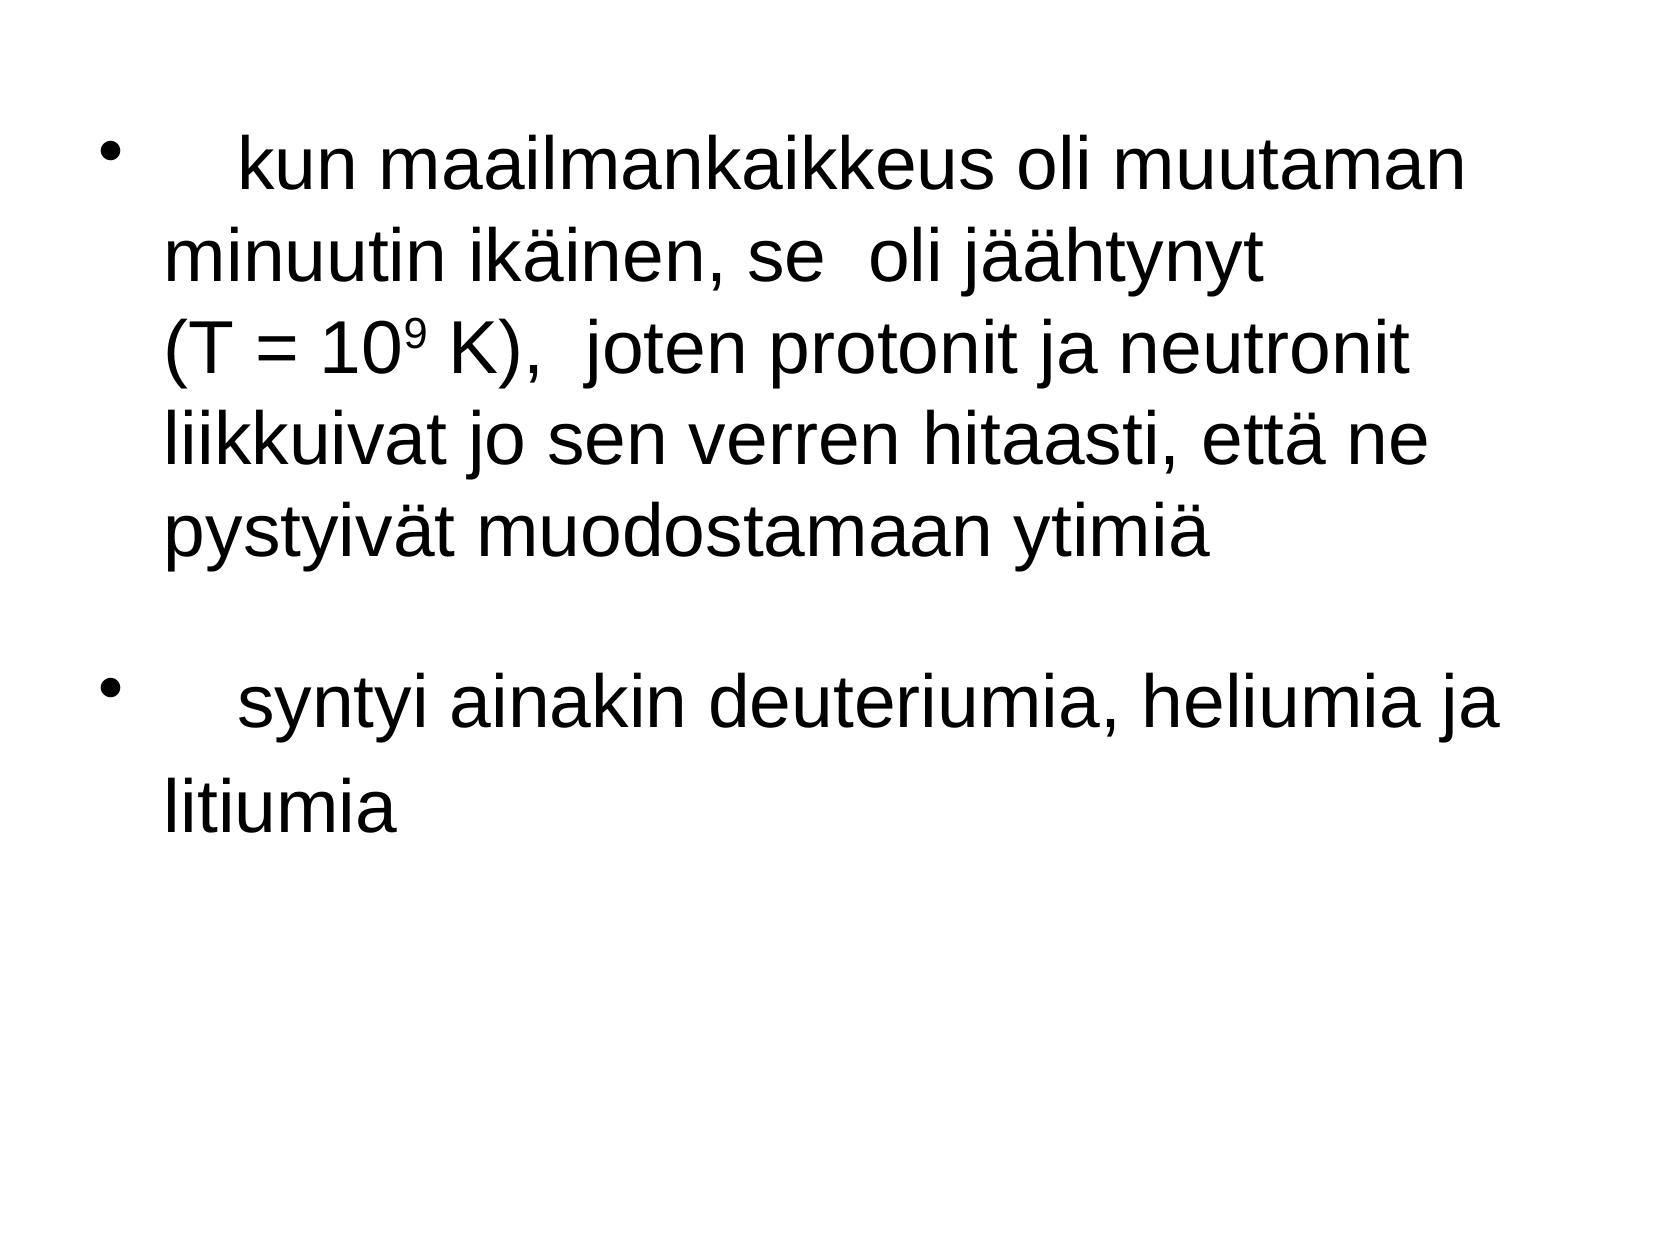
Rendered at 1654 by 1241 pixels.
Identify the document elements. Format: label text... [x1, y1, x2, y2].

text_box kun maailmankaikkeus oli muutaman minuutin ikäinen, se oli jäähtynyt (T = 109 K), joten protonit ja neutronit liikkuivat jo sen verren hitaasti, että ne pystyivät muodostamaan ytimiä syntyi ainakin deuteriumia, heliumia ja litiumia [82, 105, 1524, 1052]
